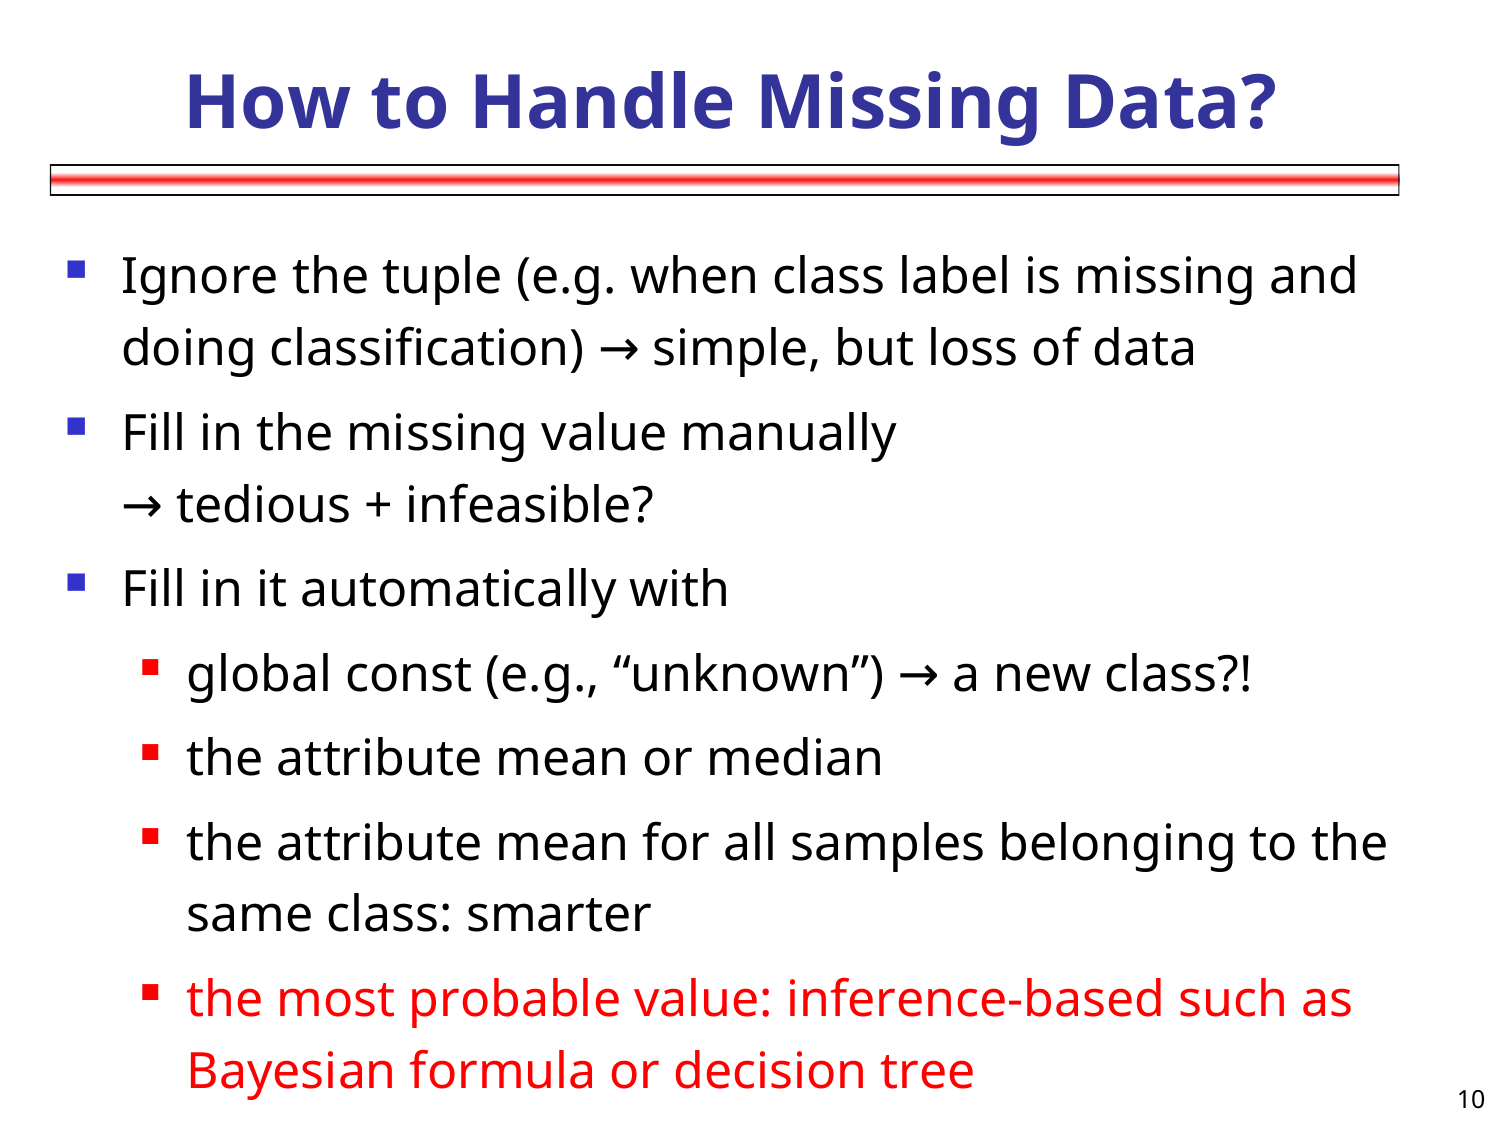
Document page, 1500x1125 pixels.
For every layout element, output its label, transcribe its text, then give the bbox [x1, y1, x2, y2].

list Ignore the tuple (e.g. when class label is missing and doing classification) → simple, but loss of data Fill in the missing value manually → tedious + infeasible? Fill in it automatically with global const (e.g., “unknown”) → a new class?! the attribute mean or median the attribute mean for all samples belonging to the same class: smarter the most probable value: inference-based such as Bayesian formula or decision tree [50, 224, 1450, 1094]
text_box <number> [1187, 1062, 1500, 1125]
title How to Handle Missing Data? [86, 25, 1375, 151]
